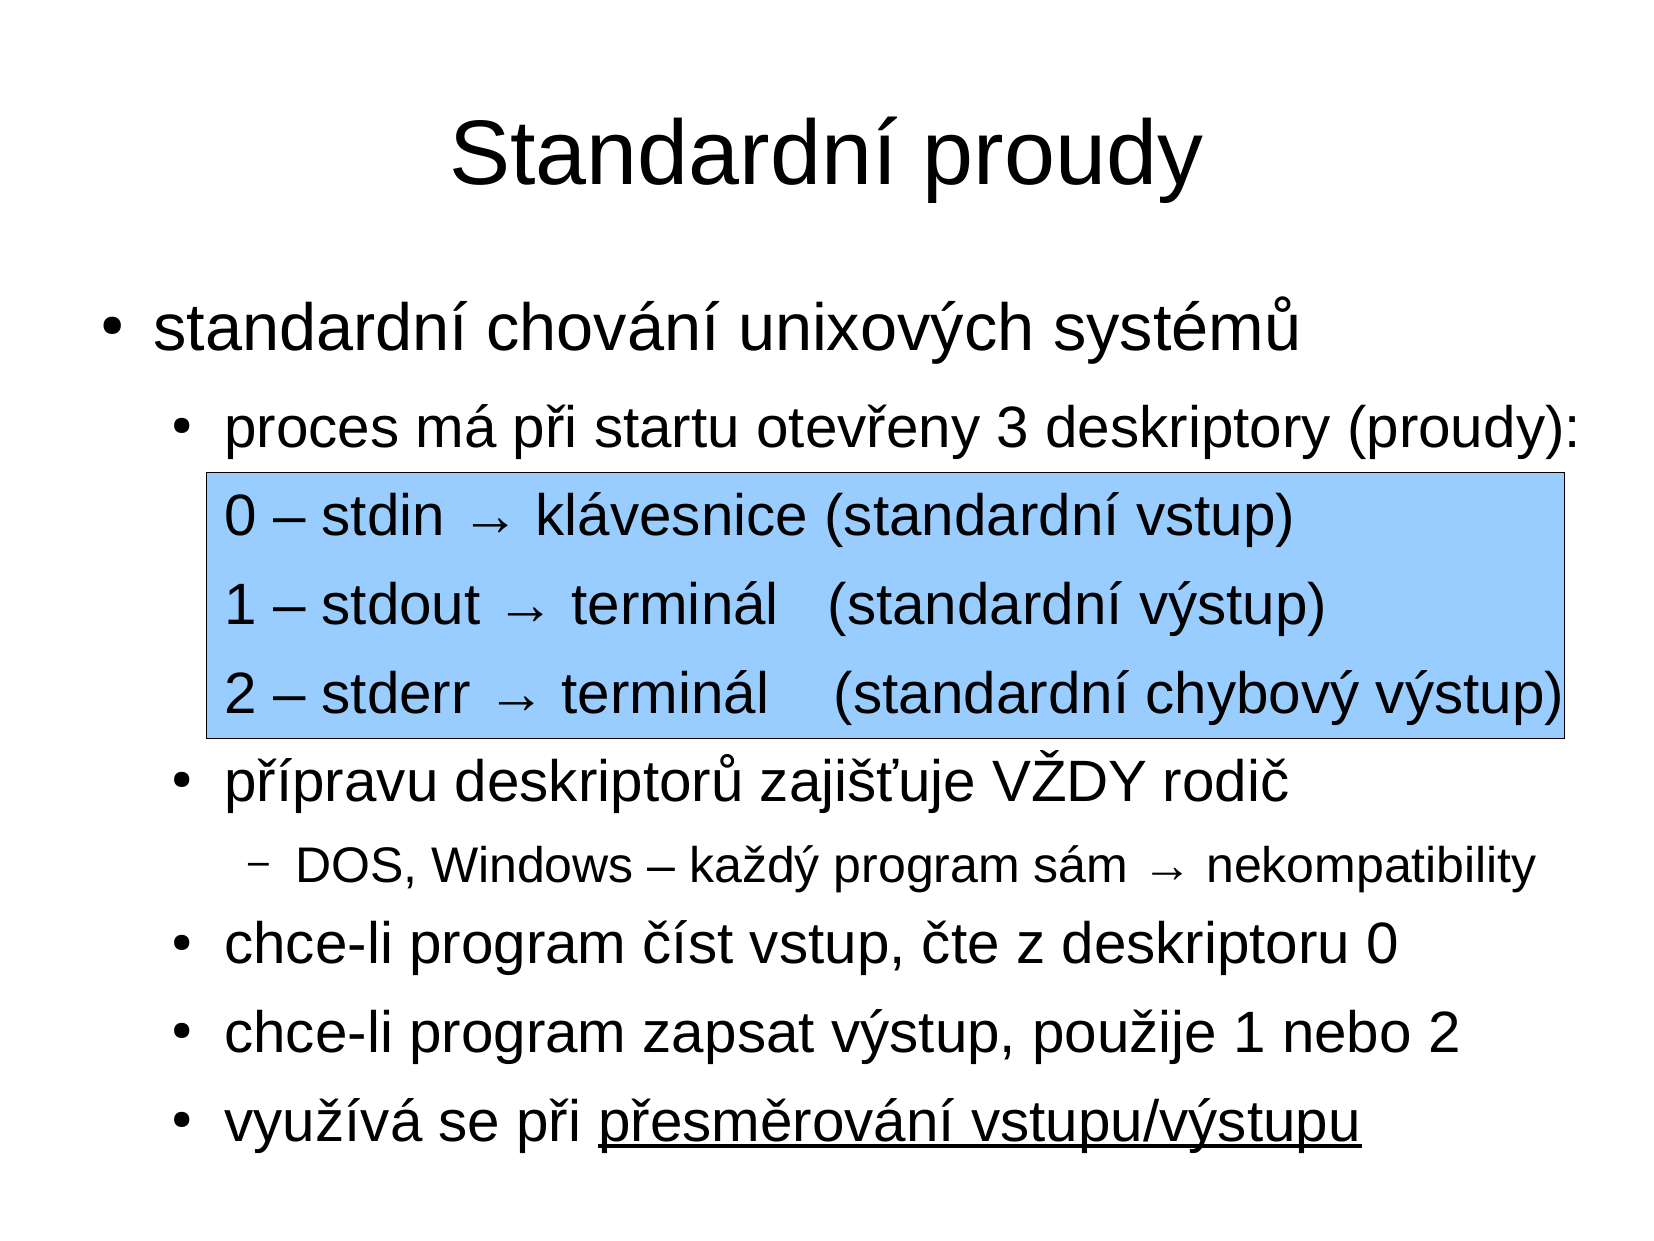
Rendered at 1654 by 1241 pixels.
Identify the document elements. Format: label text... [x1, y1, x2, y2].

list standardní chování unixových systémů proces má při startu otevřeny 3 deskriptory (proudy): 0 – stdin → klávesnice (standardní vstup) 1 – stdout → terminál (standardní výstup) 2 – stderr → terminál (standardní chybový výstup) přípravu deskriptorů zajišťuje VŽDY rodič DOS, Windows – každý program sám → nekompatibility chce-li program číst vstup, čte z deskriptoru 0 chce-li program zapsat výstup, použije 1 nebo 2 využívá se při přesměrování vstupu/výstupu [82, 290, 1595, 1154]
title Standardní proudy [82, 56, 1571, 250]
